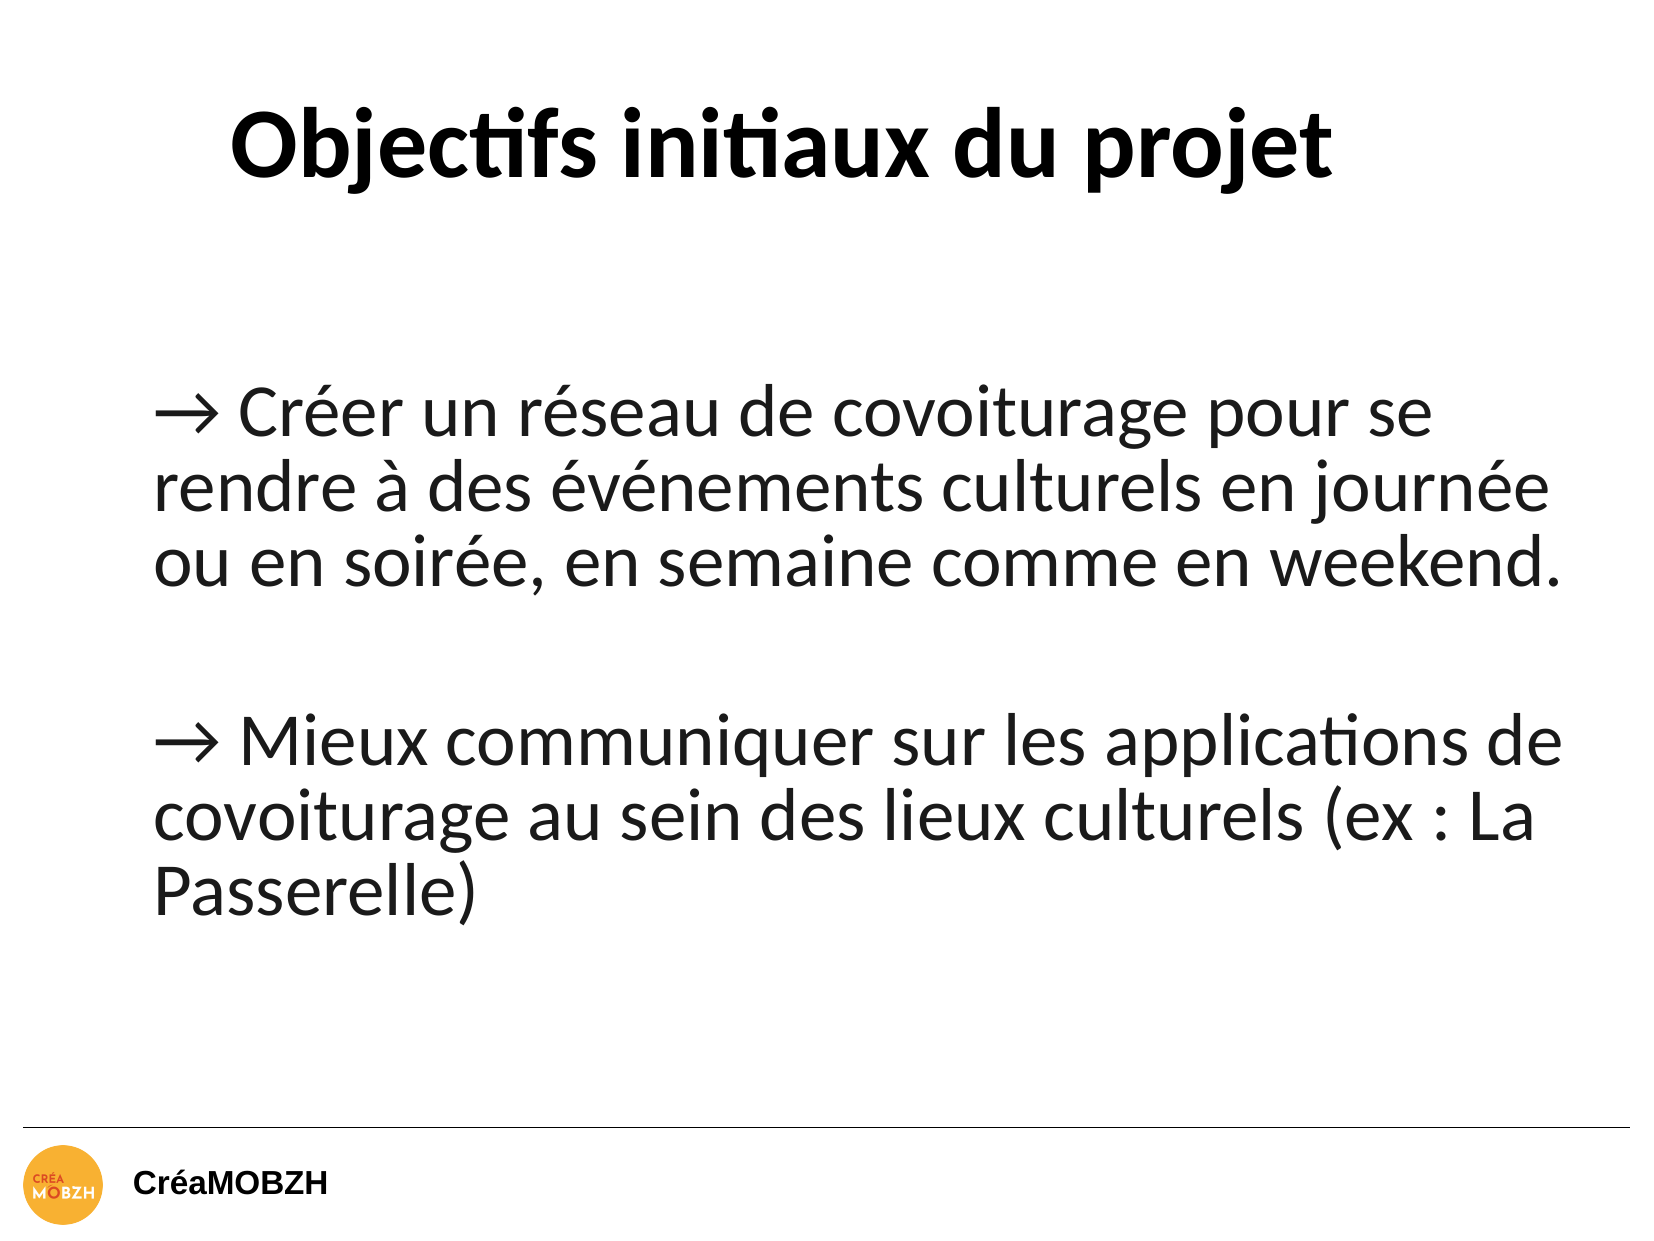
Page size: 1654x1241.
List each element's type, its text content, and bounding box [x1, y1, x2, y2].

text_box CréaMOBZH [118, 1157, 1040, 1241]
picture [23, 1145, 103, 1225]
title Objectifs initiaux du projet [82, 49, 1571, 257]
list → Créer un réseau de covoiturage pour se rendre à des événements culturels en journée ou en soirée, en semaine comme en weekend. → Mieux communiquer sur les applications de covoiturage au sein des lieux culturels (ex : La Passerelle) [82, 290, 1571, 935]
